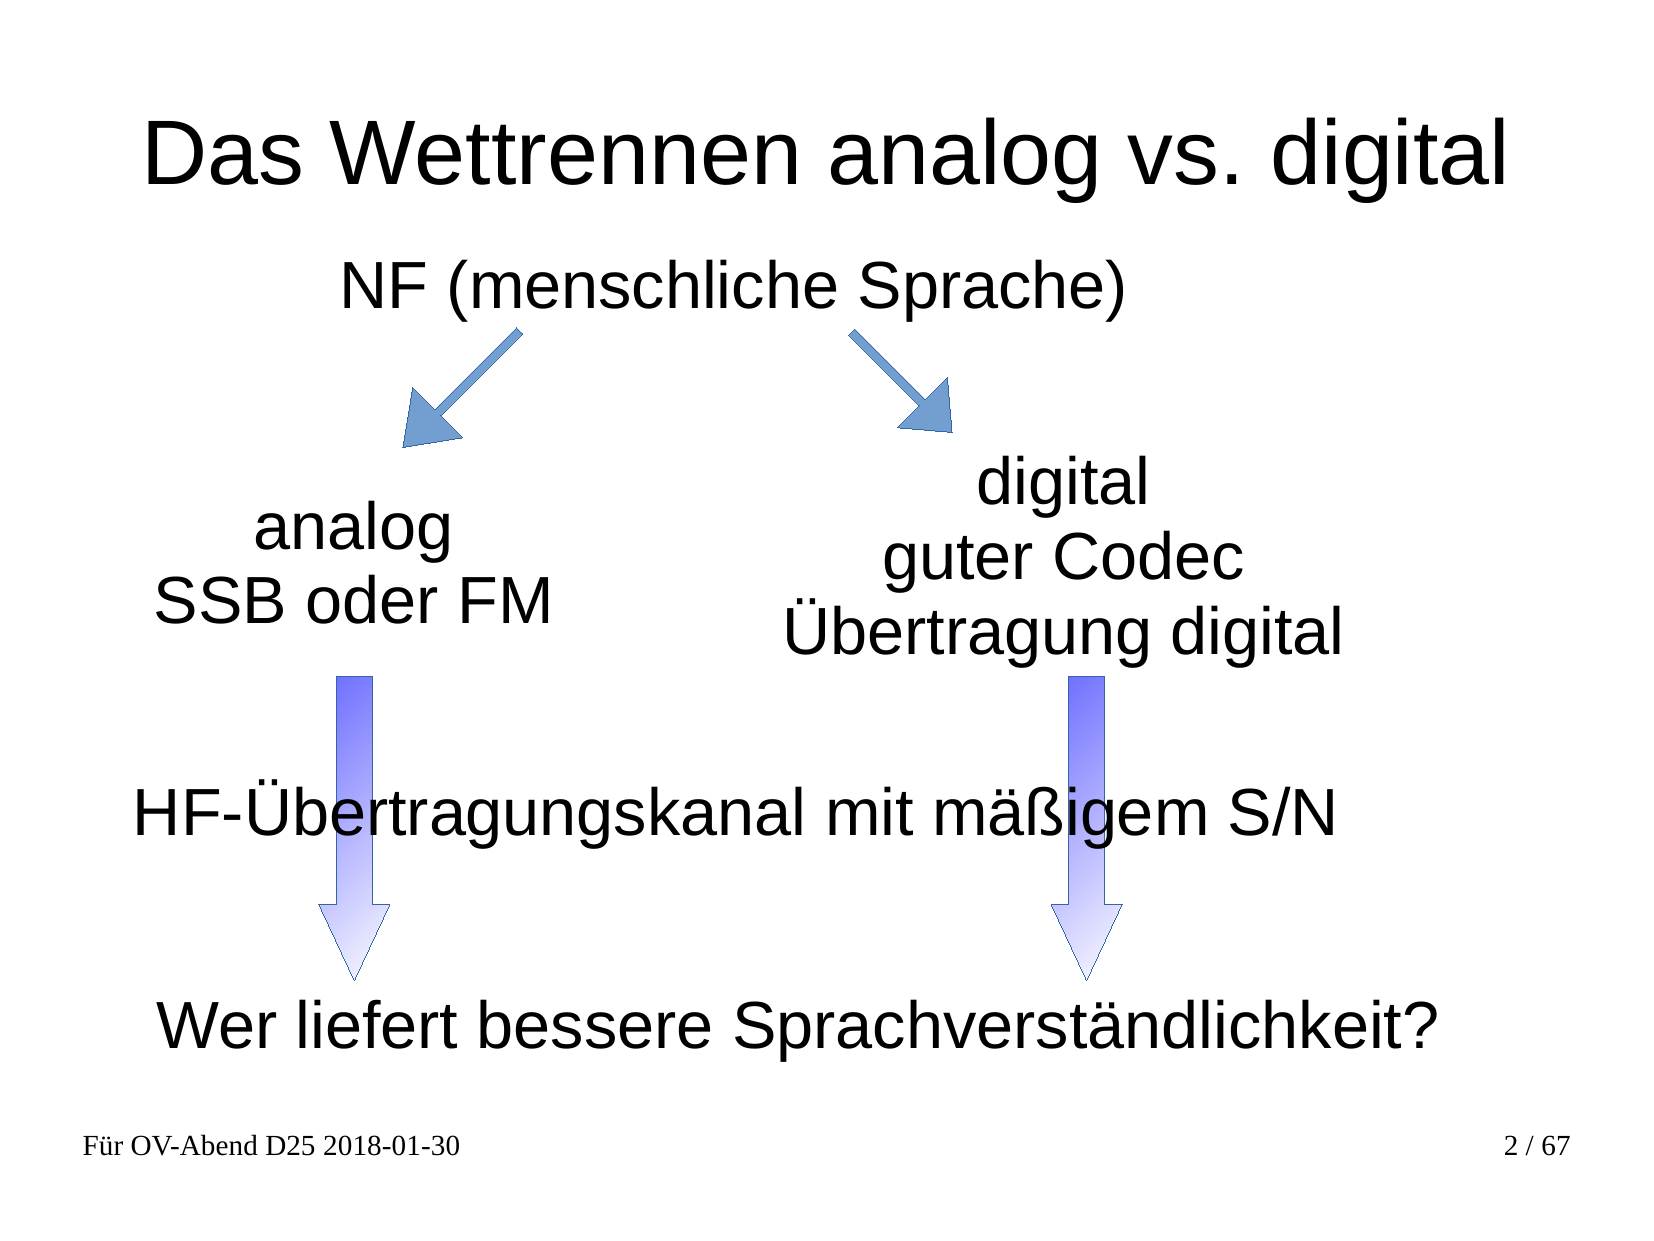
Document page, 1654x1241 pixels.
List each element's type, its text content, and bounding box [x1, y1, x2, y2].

text_box [336, 721, 373, 767]
text_box [1068, 677, 1105, 767]
text_box NF (menschliche Sprache) [324, 241, 1146, 331]
text_box [332, 933, 377, 980]
text_box [402, 327, 523, 448]
text_box HF-Übertragungskanal mit mäßigem S/N [118, 767, 1654, 933]
text_box analog SSB oder FM [138, 481, 647, 721]
text_box [1064, 933, 1109, 980]
text_box digital guter Codec Übertragung digital [767, 437, 1583, 677]
text_box Wer liefert bessere Sprachverständlichkeit? [141, 980, 1501, 1145]
title Das Wettrennen analog vs. digital [82, 49, 1571, 257]
text_box [848, 329, 953, 433]
